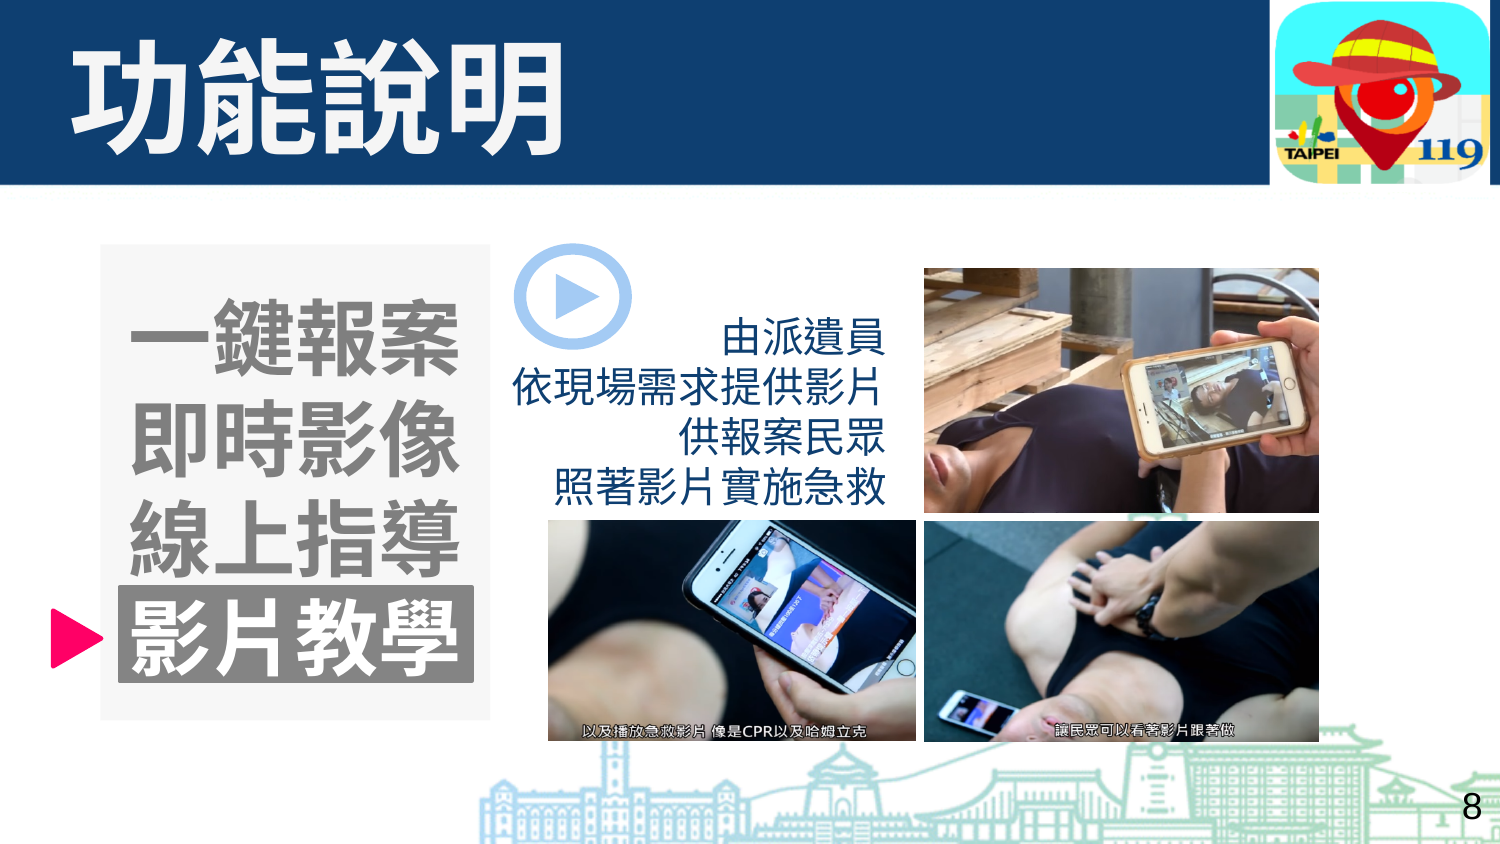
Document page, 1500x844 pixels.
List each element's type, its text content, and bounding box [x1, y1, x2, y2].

text_box [555, 273, 600, 304]
text_box 8 [1446, 774, 1500, 836]
picture [548, 520, 916, 741]
picture [924, 521, 1319, 742]
text_box 一鍵報案即時影像 線上指導影片教學 [100, 244, 490, 720]
text_box 功能說明 [53, 12, 941, 162]
picture [1269, 0, 1491, 192]
text_box [513, 243, 632, 304]
text_box [53, 610, 102, 667]
picture [924, 268, 1319, 513]
text_box 由派遺員 依現場需求提供影片 供報案民眾 照著影片實施急救 [497, 304, 915, 519]
